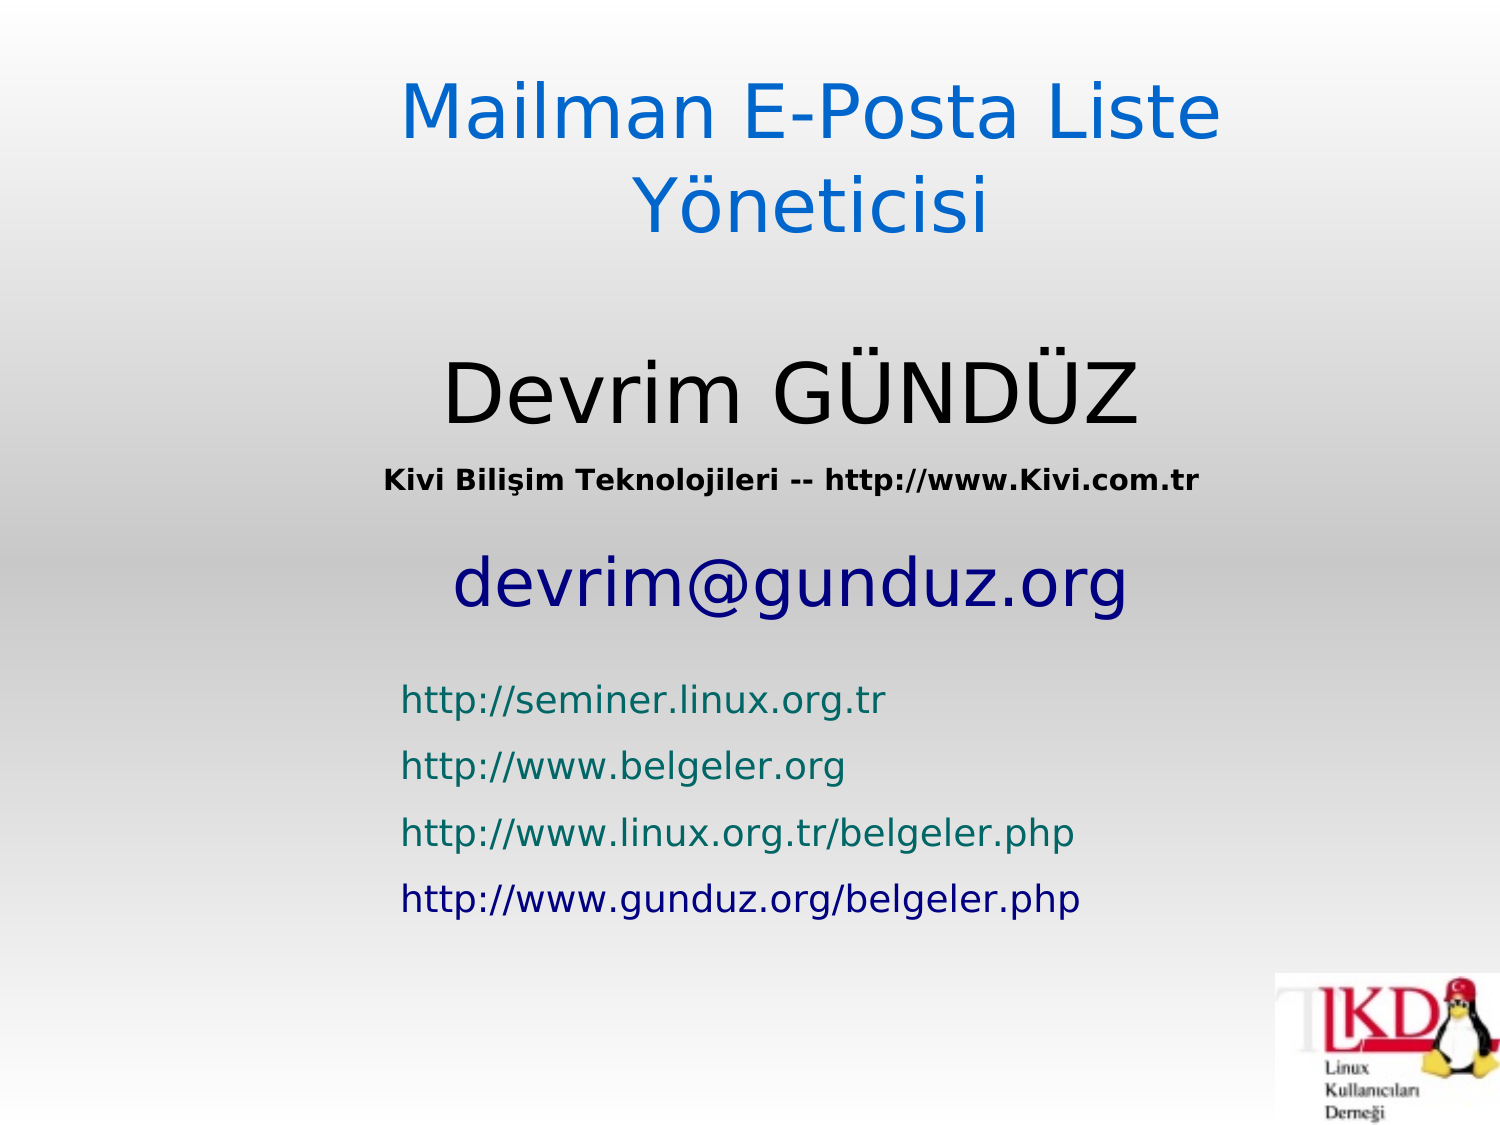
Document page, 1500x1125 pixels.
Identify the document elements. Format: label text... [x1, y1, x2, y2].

text_box Devrim GÜNDÜZ Kivi Bilişim Teknolojileri -- http://www.Kivi.com.tr devrim@gunduz.org [324, 331, 1259, 644]
title Mailman E-Posta Liste Yöneticisi [217, 57, 1406, 258]
text_box http://seminer.linux.org.tr http://www.belgeler.org http://www.linux.org.tr/belgeler.php http://www.gunduz.org/belgeler.php [385, 671, 1177, 1006]
picture [1275, 973, 1500, 1125]
